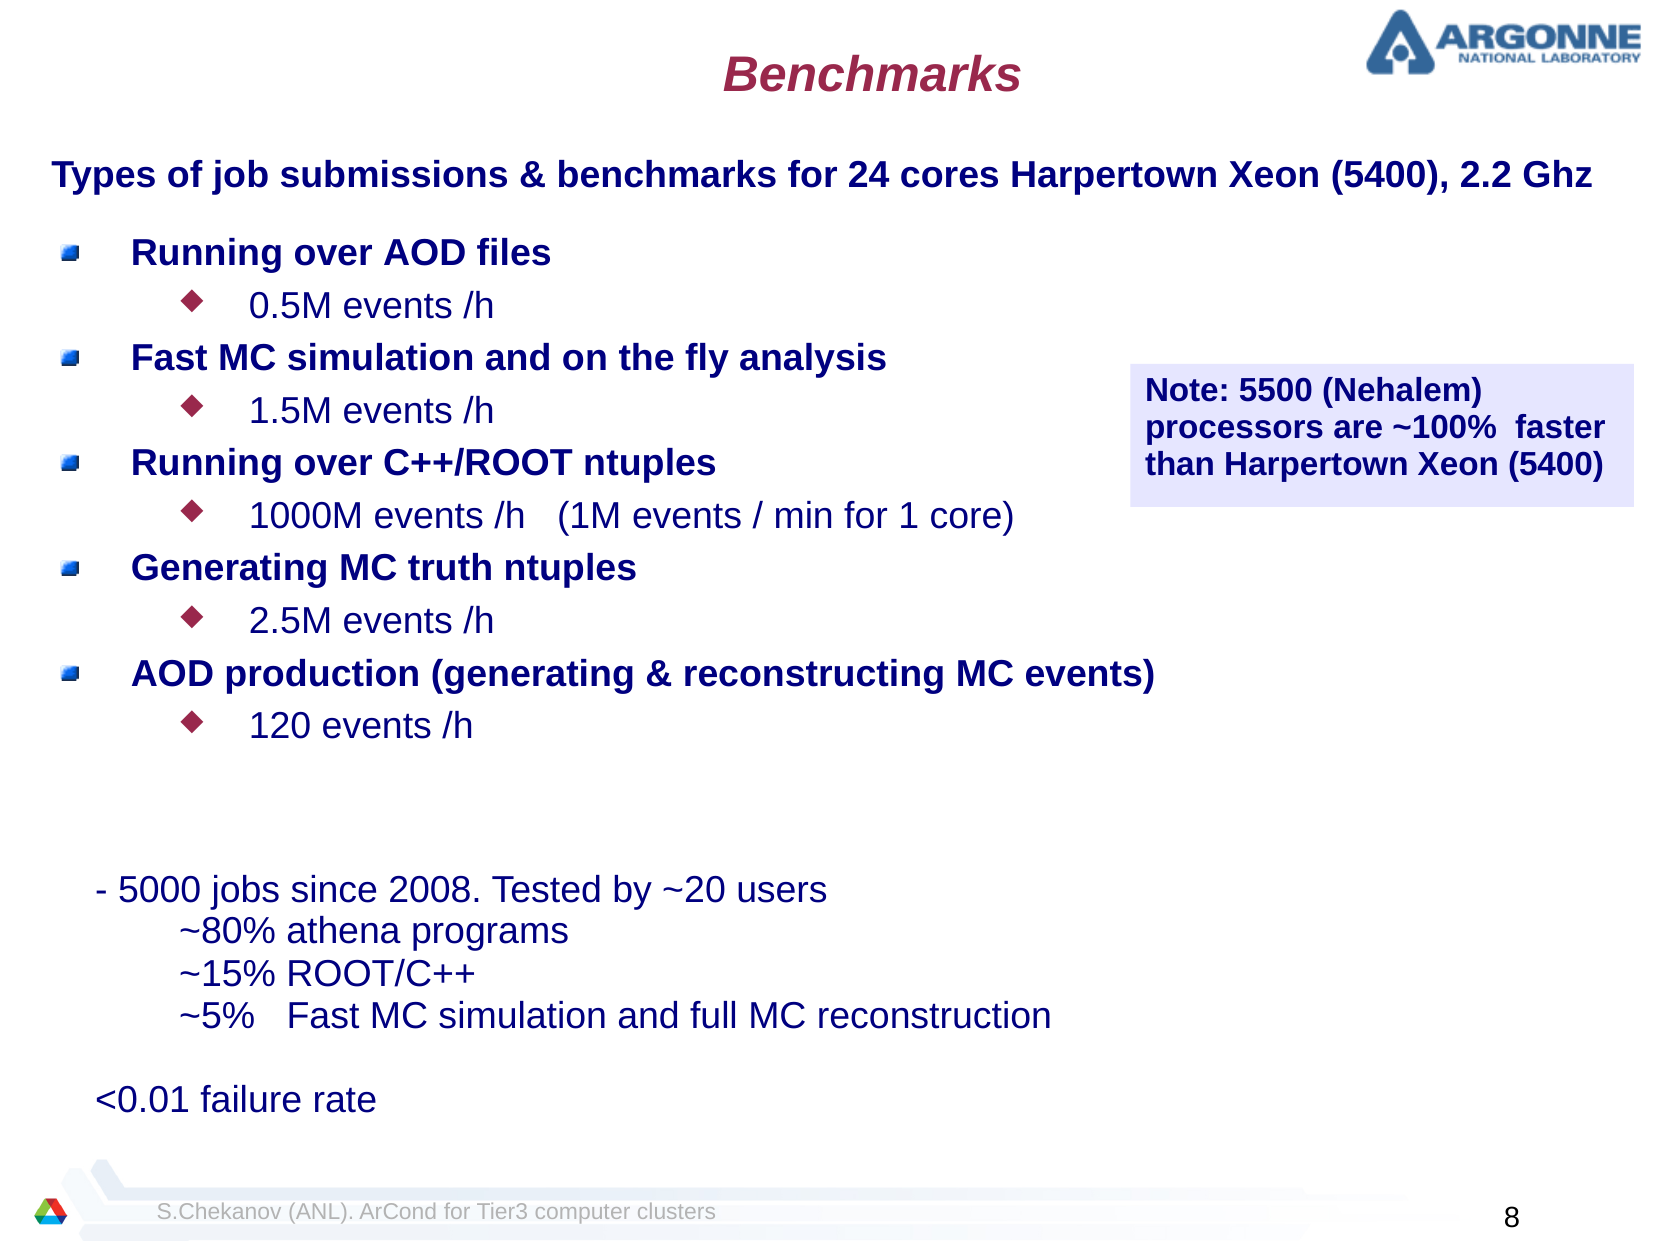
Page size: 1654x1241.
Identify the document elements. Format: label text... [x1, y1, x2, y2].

text_box Note: 5500 (Nehalem) processors are ~100% faster than Harpertown Xeon (5400) [1130, 363, 1634, 507]
list Running over AOD files 0.5M events /h Fast MC simulation and on the fly analysis 1.5M events /h Running over C++/ROOT ntuples 1000M events /h (1M events / min for 1 core) Generating MC truth ntuples 2.5M events /h AOD production (generating & reconstructing MC events) 120 events /h [48, 242, 1250, 797]
text_box - 5000 jobs since 2008. Tested by ~20 users ~80% athena programs ~15% ROOT/C++ ~5% Fast MC simulation and full MC reconstruction <0.01 failure rate [80, 860, 1622, 1128]
picture [0, 1154, 1649, 1241]
title Benchmarks [124, 16, 1621, 133]
picture [1362, 0, 1654, 85]
text_box Types of job submissions & benchmarks for 24 cores Harpertown Xeon (5400), 2.2 Ghz [36, 146, 1638, 242]
